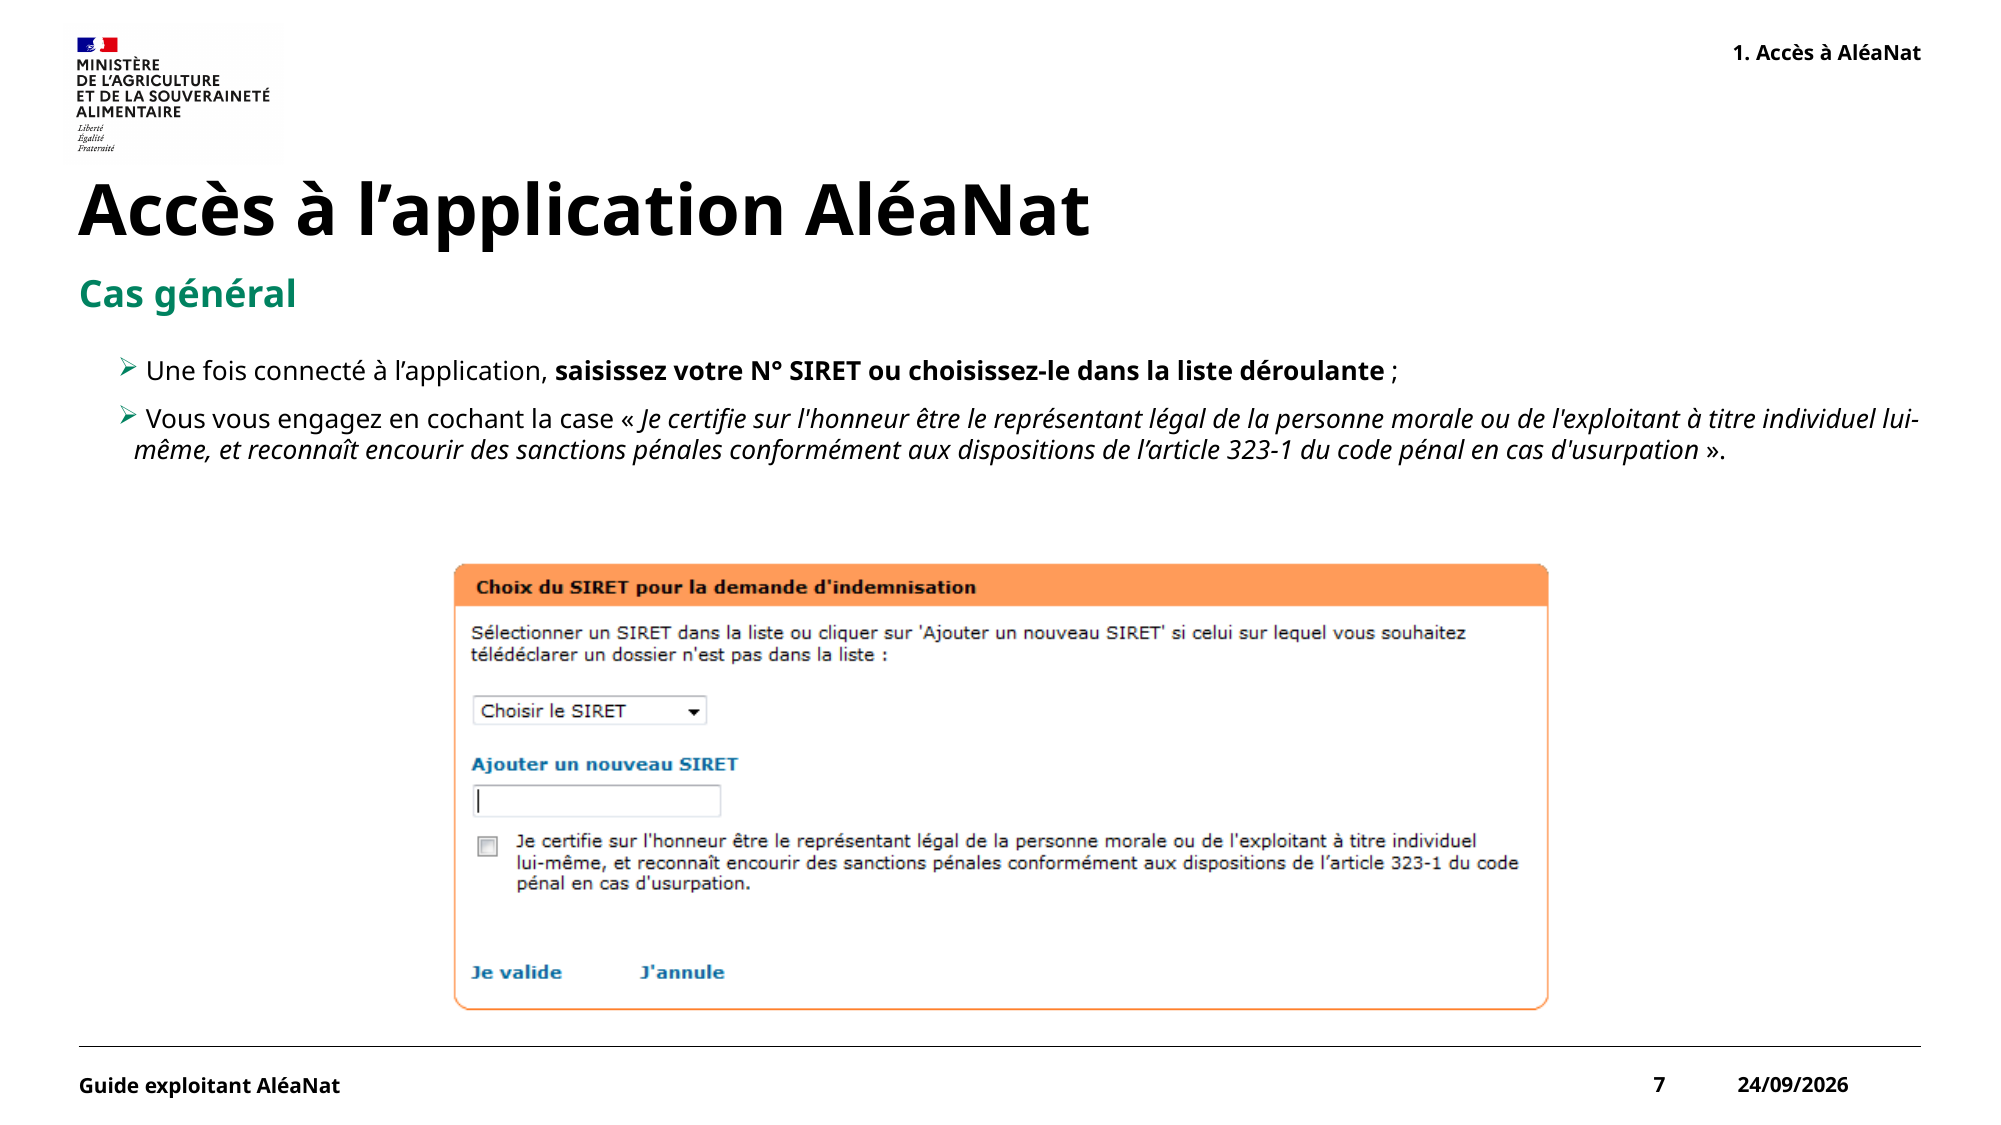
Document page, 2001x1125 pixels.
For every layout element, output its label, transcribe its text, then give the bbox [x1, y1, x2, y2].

list Une fois connecté à l’application, saisissez votre N° SIRET ou choisissez-le dans la liste déroulante ; Vous vous engagez en cochant la case « Je certifie sur l'honneur être le représentant légal de la personne morale ou de l'exploitant à titre individuel lui-même, et reconnaît encourir des sanctions pénales conformément aux dispositions de l’article 323-1 du code pénal en cas d'usurpation ». [78, 354, 1922, 1034]
footer Guide exploitant AléaNat [78, 1046, 1371, 1125]
title Accès à l’application AléaNat [78, 165, 1922, 260]
picture [63, 23, 284, 165]
list Accès à AléaNat [724, 39, 1922, 119]
list Cas général [78, 270, 1922, 344]
picture [448, 561, 1552, 1015]
